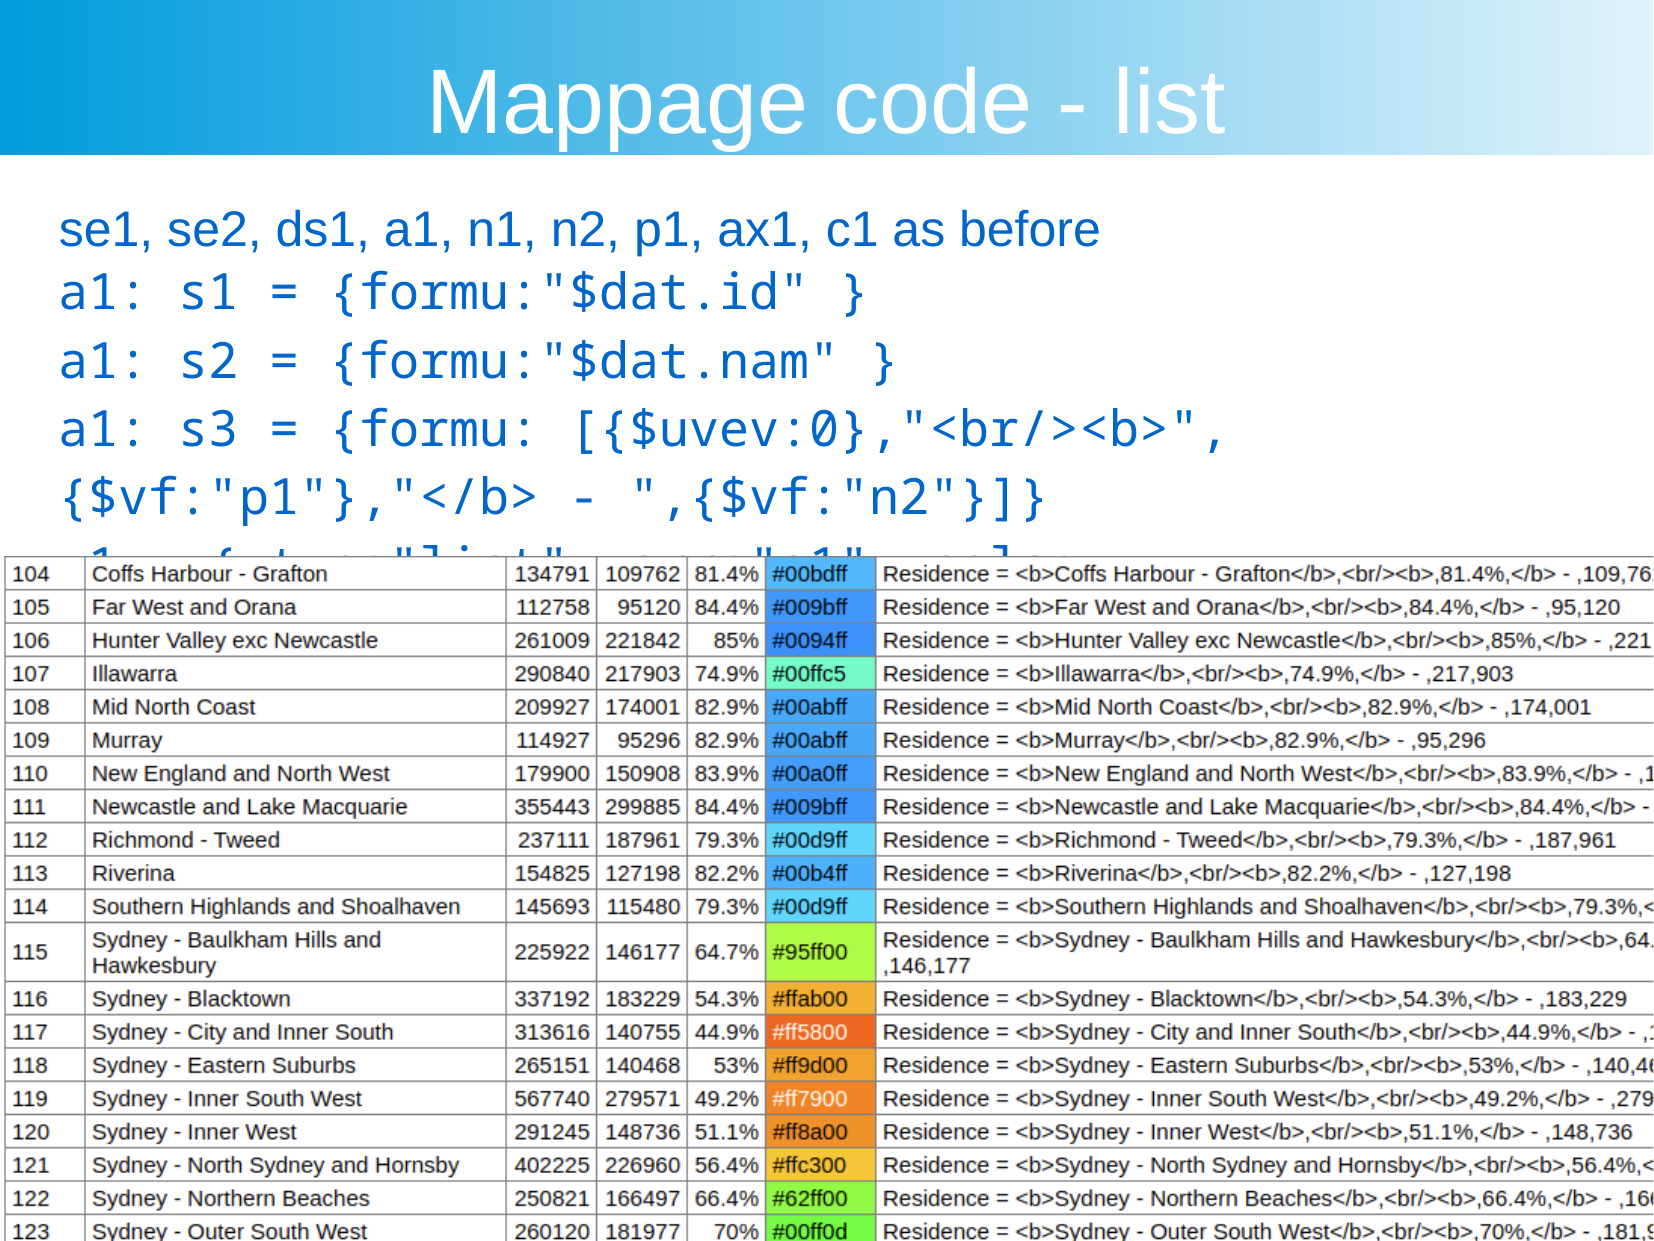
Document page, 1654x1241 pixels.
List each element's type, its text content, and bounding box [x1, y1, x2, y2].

list se1, se2, ds1, a1, n1, n2, p1, ax1, c1 as before a1: s1 = {formu:"$dat.id" } a1: s2 = {formu:"$dat.nam" } a1: s3 = {formu: [{$uvev:0},"<br/><b>",{$vf:"p1"},"</b> - ",{$vf:"n2"}]} z1 = { typ:"list", arr:"a1", cols:["s1","s2","n1","n2","p1","c1", "s3"]} [0, 200, 1583, 342]
title Mappage code - list [82, 49, 1571, 155]
picture [0, 556, 1654, 1241]
